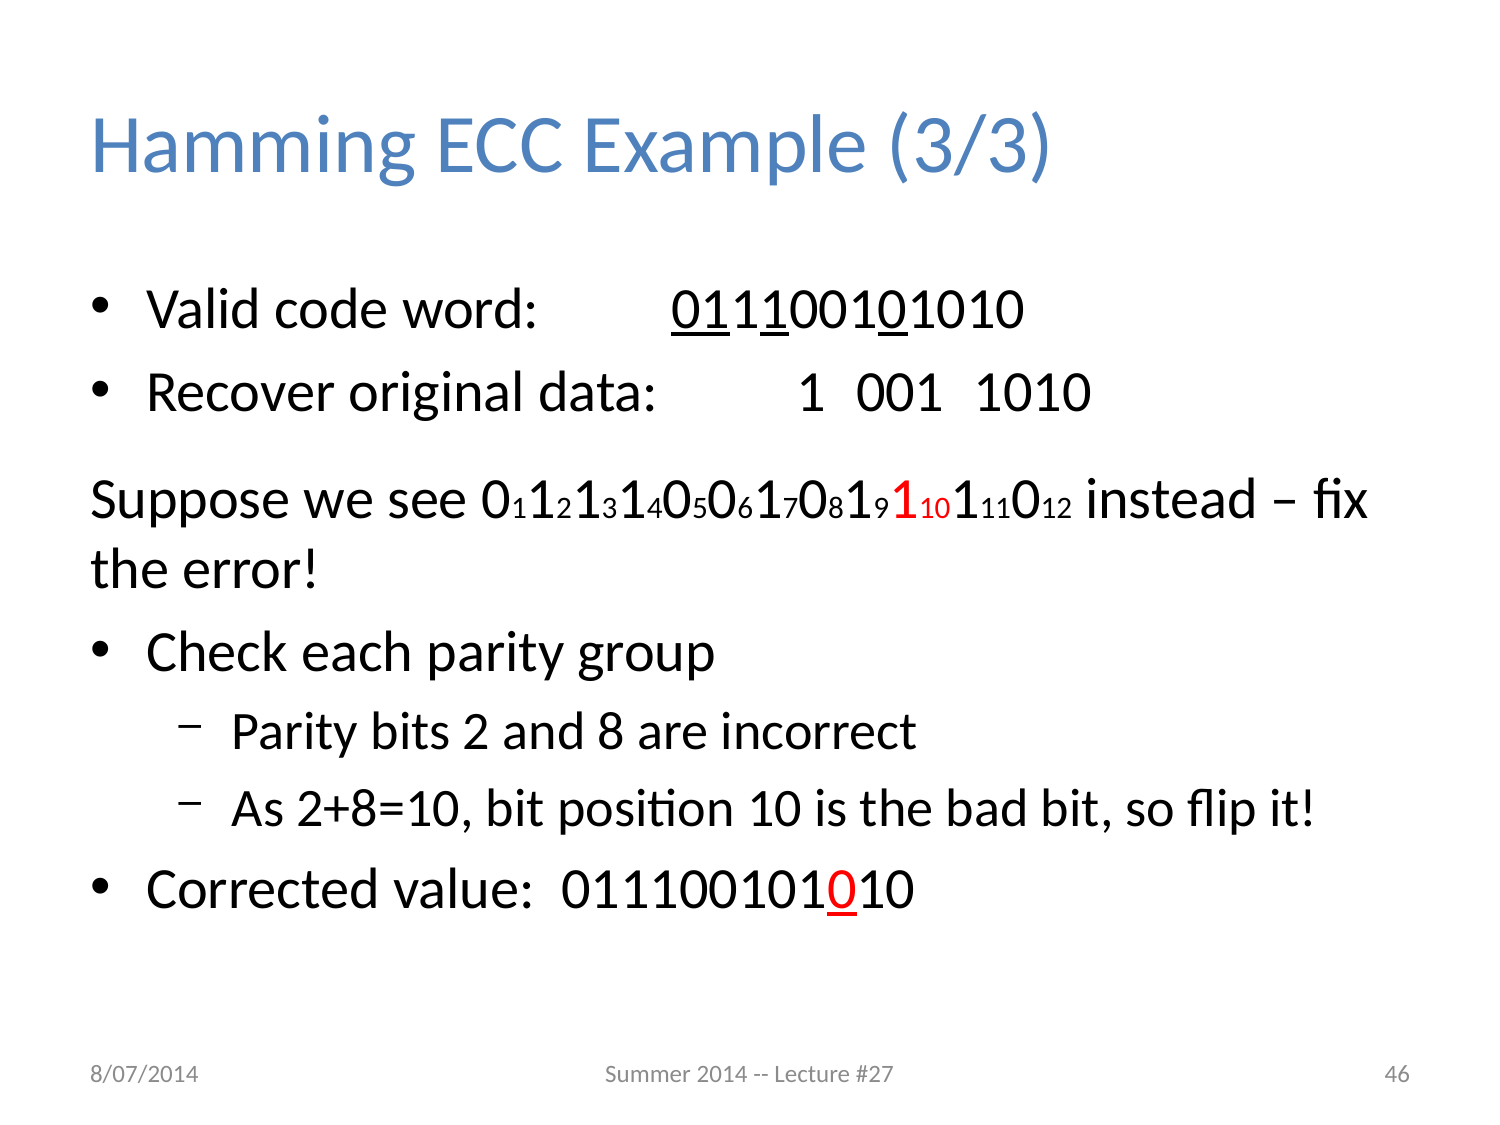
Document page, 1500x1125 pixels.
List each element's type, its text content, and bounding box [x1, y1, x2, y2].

slide_number <number> [1074, 1042, 1425, 1103]
footer Summer 2014 -- Lecture #27 [512, 1042, 988, 1103]
title Hamming ECC Example (3/3) [75, 45, 1425, 233]
list Valid code word: 011100101010 Recover original data: 011100101010 Suppose we see 011213140506170819110111012 instead – fix the error! Check each parity group Parity bits 2 and 8 are incorrect As 2+8=10, bit position 10 is the bad bit, so flip it! Corrected value: 011100101010 [75, 262, 1425, 1073]
slide_number 8/07/2014 [75, 1042, 425, 1103]
